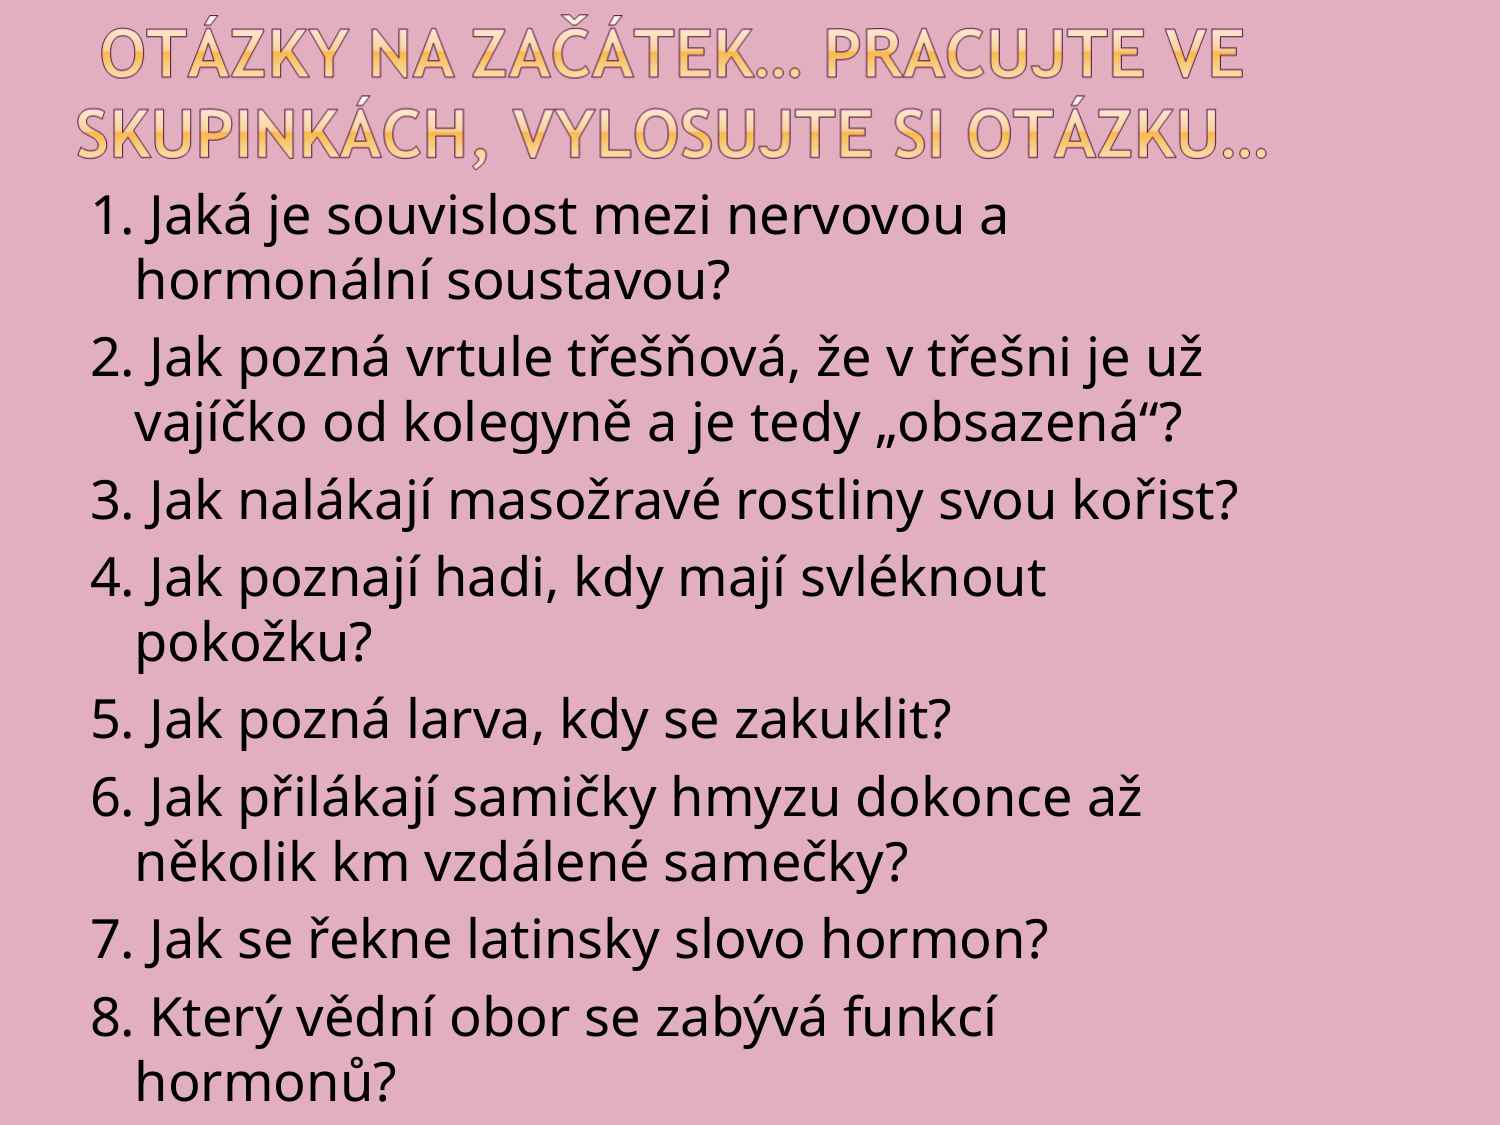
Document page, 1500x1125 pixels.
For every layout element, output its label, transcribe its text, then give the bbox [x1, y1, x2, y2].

text_box [28, 0, 1317, 214]
list 1. Jaká je souvislost mezi nervovou a hormonální soustavou? 2. Jak pozná vrtule třešňová, že v třešni je už vajíčko od kolegyně a je tedy „obsazená“? 3. Jak nalákají masožravé rostliny svou kořist? 4. Jak poznají hadi, kdy mají svléknout pokožku? 5. Jak pozná larva, kdy se zakuklit? 6. Jak přilákají samičky hmyzu dokonce až několik km vzdálené samečky? 7. Jak se řekne latinsky slovo hormon? 8. Který vědní obor se zabývá funkcí hormonů? [75, 172, 1263, 1060]
